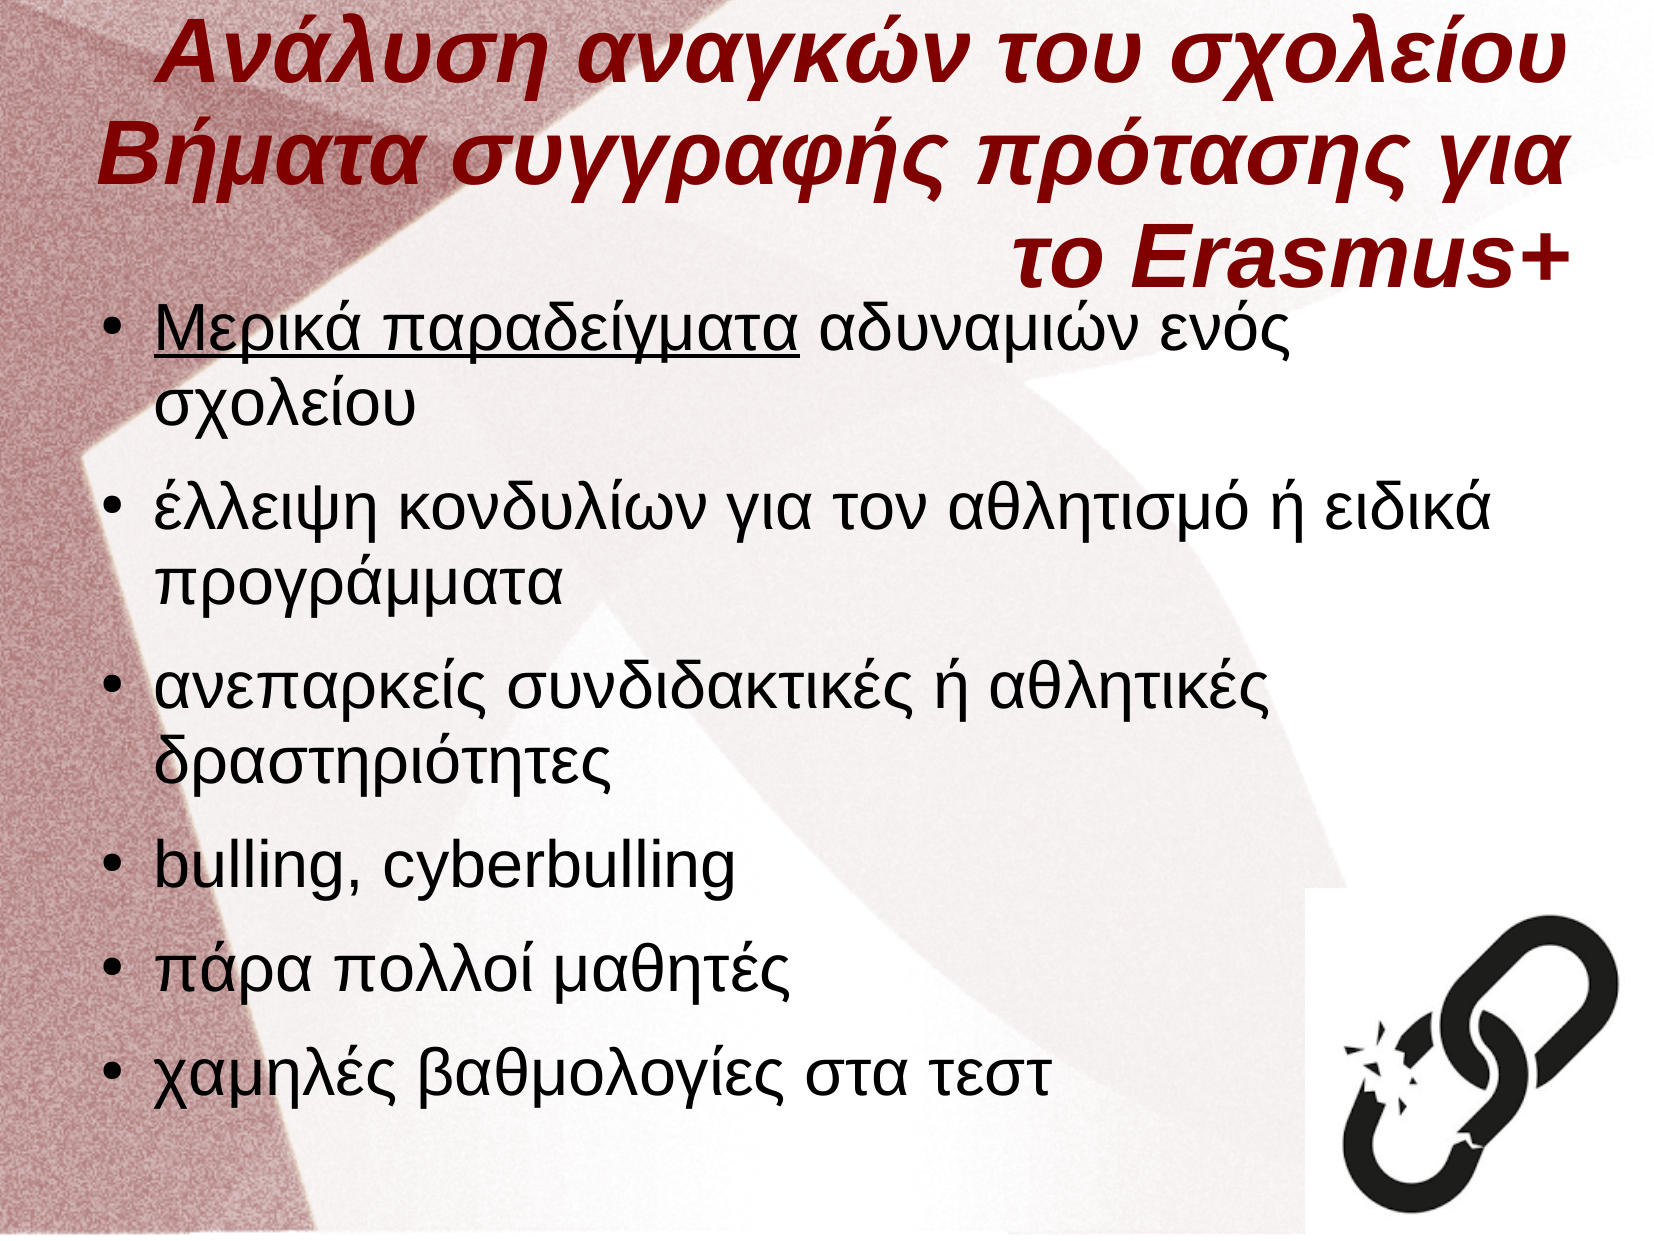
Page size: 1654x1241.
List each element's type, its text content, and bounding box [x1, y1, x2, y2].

list Μερικά παραδείγματα αδυναμιών ενός σχολείου έλλειψη κονδυλίων για τον αθλητισμό ή ειδικά προγράμματα ανεπαρκείς συνδιδακτικές ή αθλητικές δραστηριότητες bulling, cyberbulling πάρα πολλοί μαθητές χαμηλές βαθμολογίες στα τεστ [82, 290, 1571, 1237]
title Ανάλυση αναγκών του σχολείου Βήματα συγγραφής πρότασης για το Erasmus+ [83, 0, 1572, 307]
picture [0, 0, 1654, 1241]
